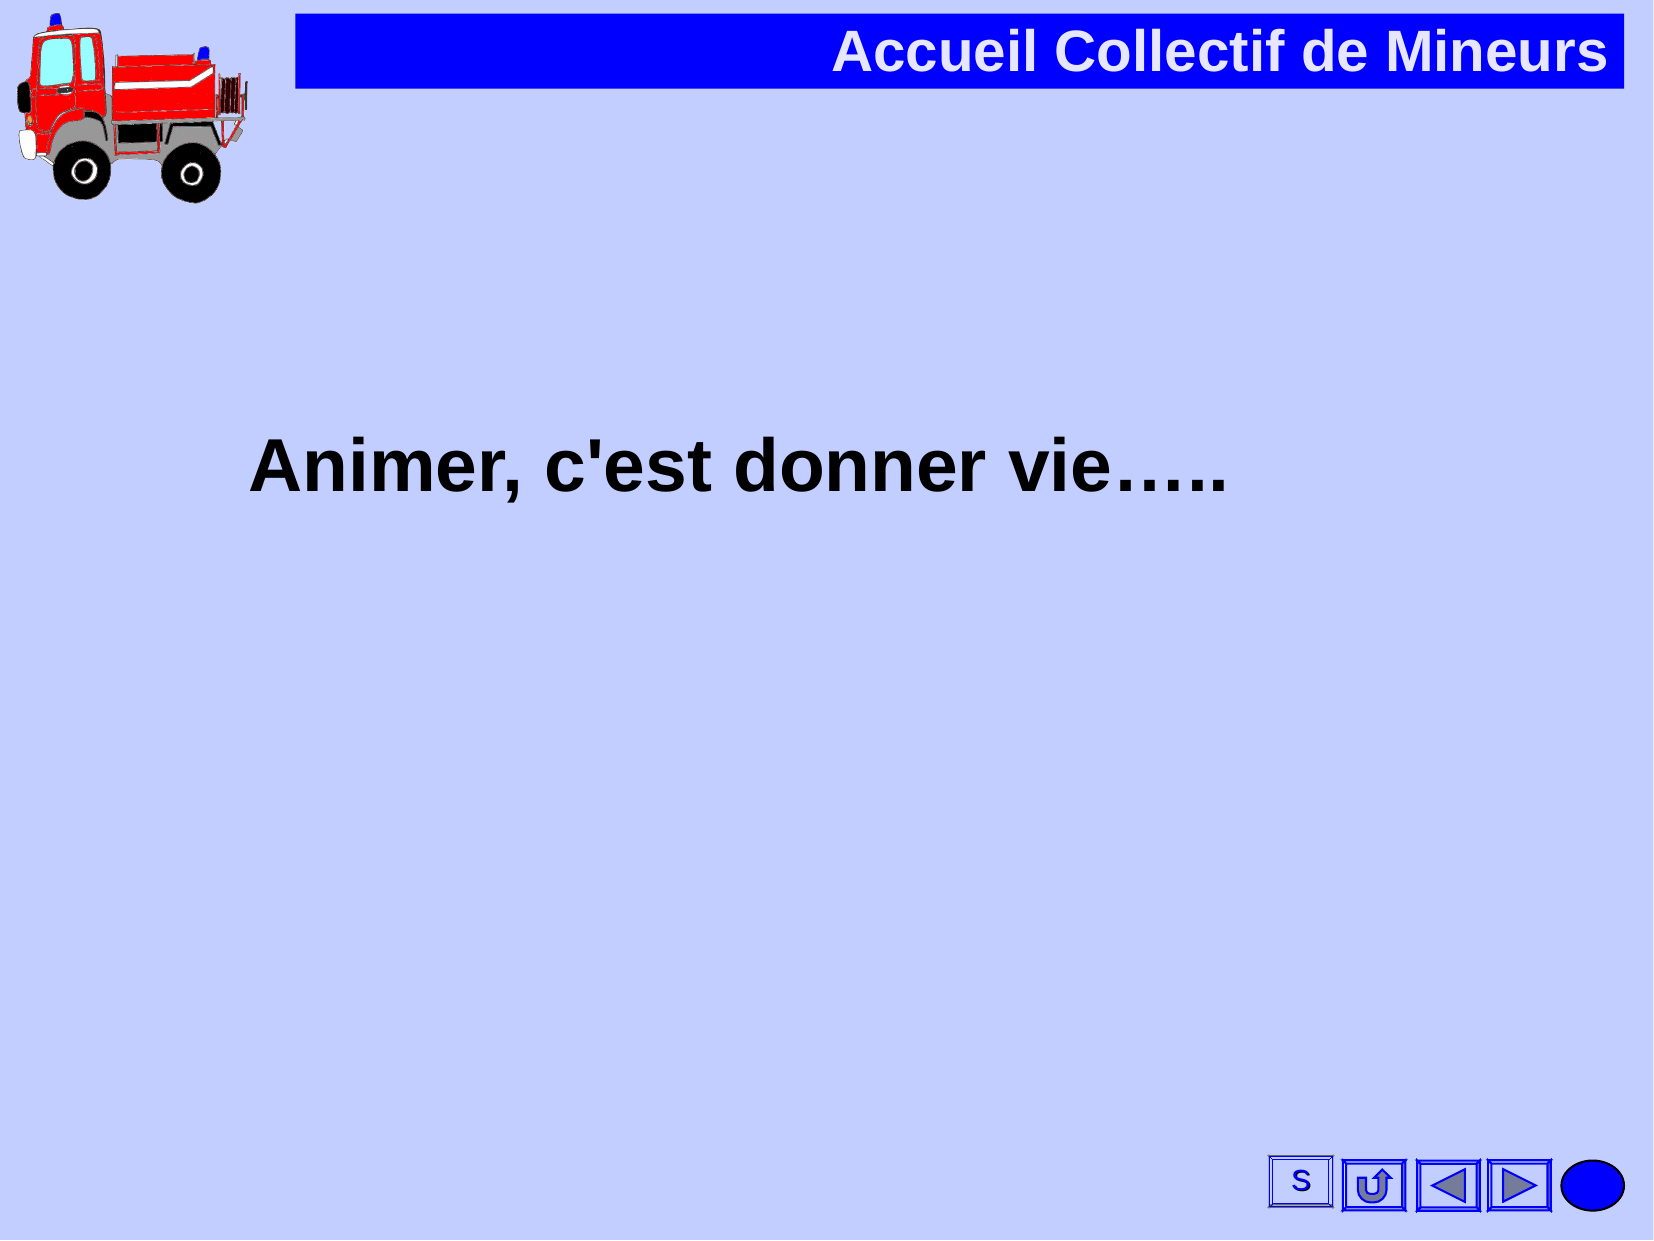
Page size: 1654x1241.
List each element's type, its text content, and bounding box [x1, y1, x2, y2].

text_box Accueil Collectif de Mineurs [295, 13, 1625, 89]
picture [8, 8, 257, 216]
text_box [1561, 1160, 1625, 1211]
list Animer, c'est donner vie….. [177, 415, 1453, 591]
